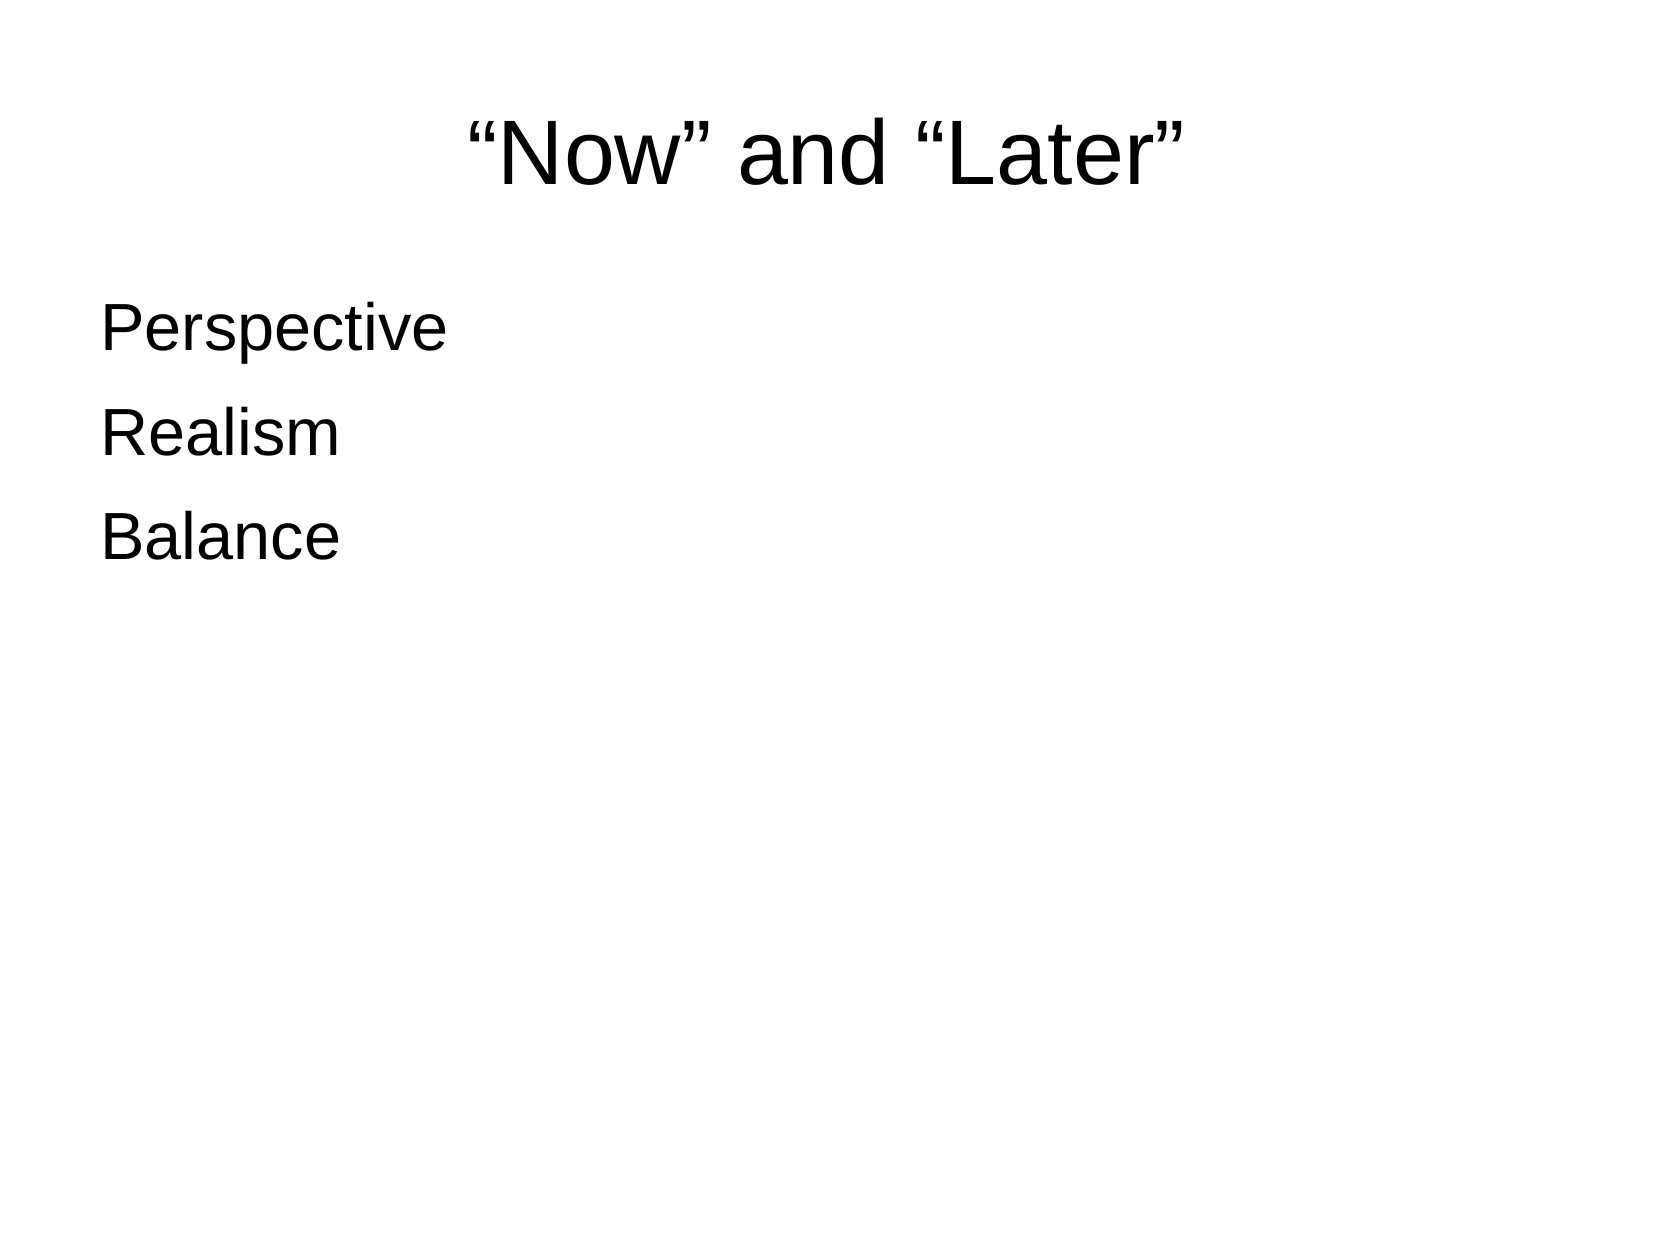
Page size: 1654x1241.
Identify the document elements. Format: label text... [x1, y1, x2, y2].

list Perspective Realism Balance [82, 290, 1571, 1094]
title “Now” and “Later” [82, 49, 1571, 257]
